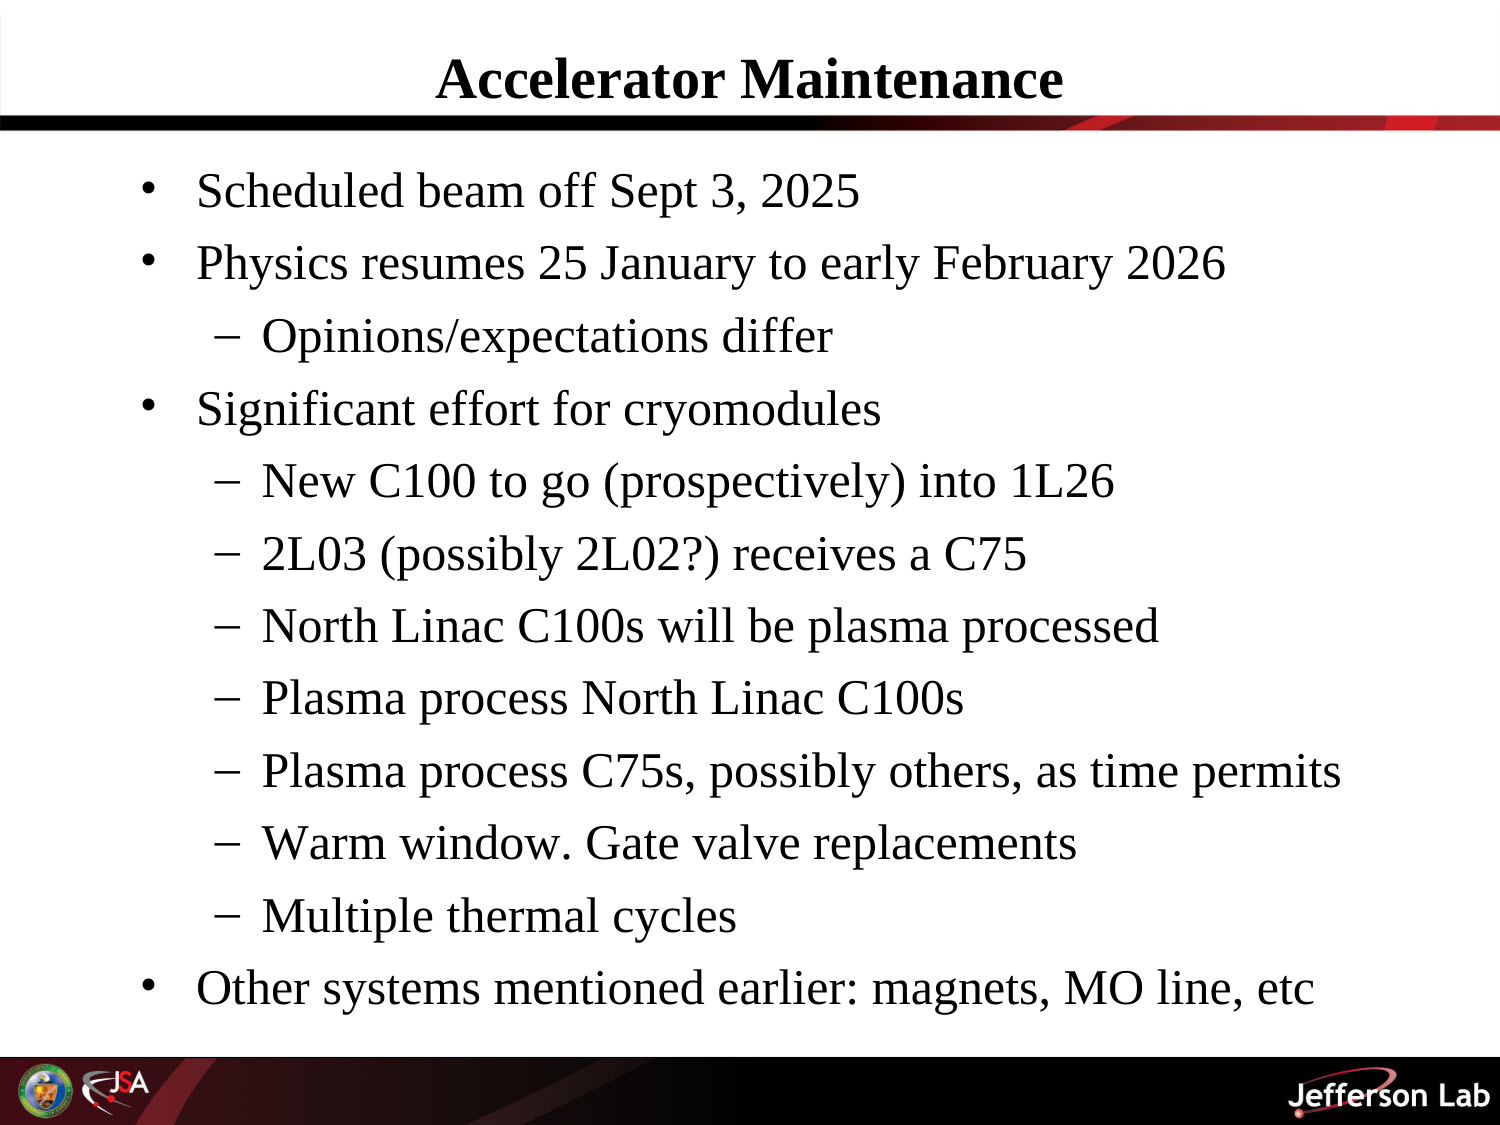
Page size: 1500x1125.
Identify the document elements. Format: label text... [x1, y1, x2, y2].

picture [0, 0, 1500, 1125]
title Accelerator Maintenance [112, 0, 1388, 151]
list Scheduled beam off Sept 3, 2025 Physics resumes 25 January to early February 2026 Opinions/expectations differ Significant effort for cryomodules New C100 to go (prospectively) into 1L26 2L03 (possibly 2L02?) receives a C75 North Linac C100s will be plasma processed Plasma process North Linac C100s Plasma process C75s, possibly others, as time permits Warm window. Gate valve replacements Multiple thermal cycles Other systems mentioned earlier: magnets, MO line, etc [125, 149, 1401, 1023]
